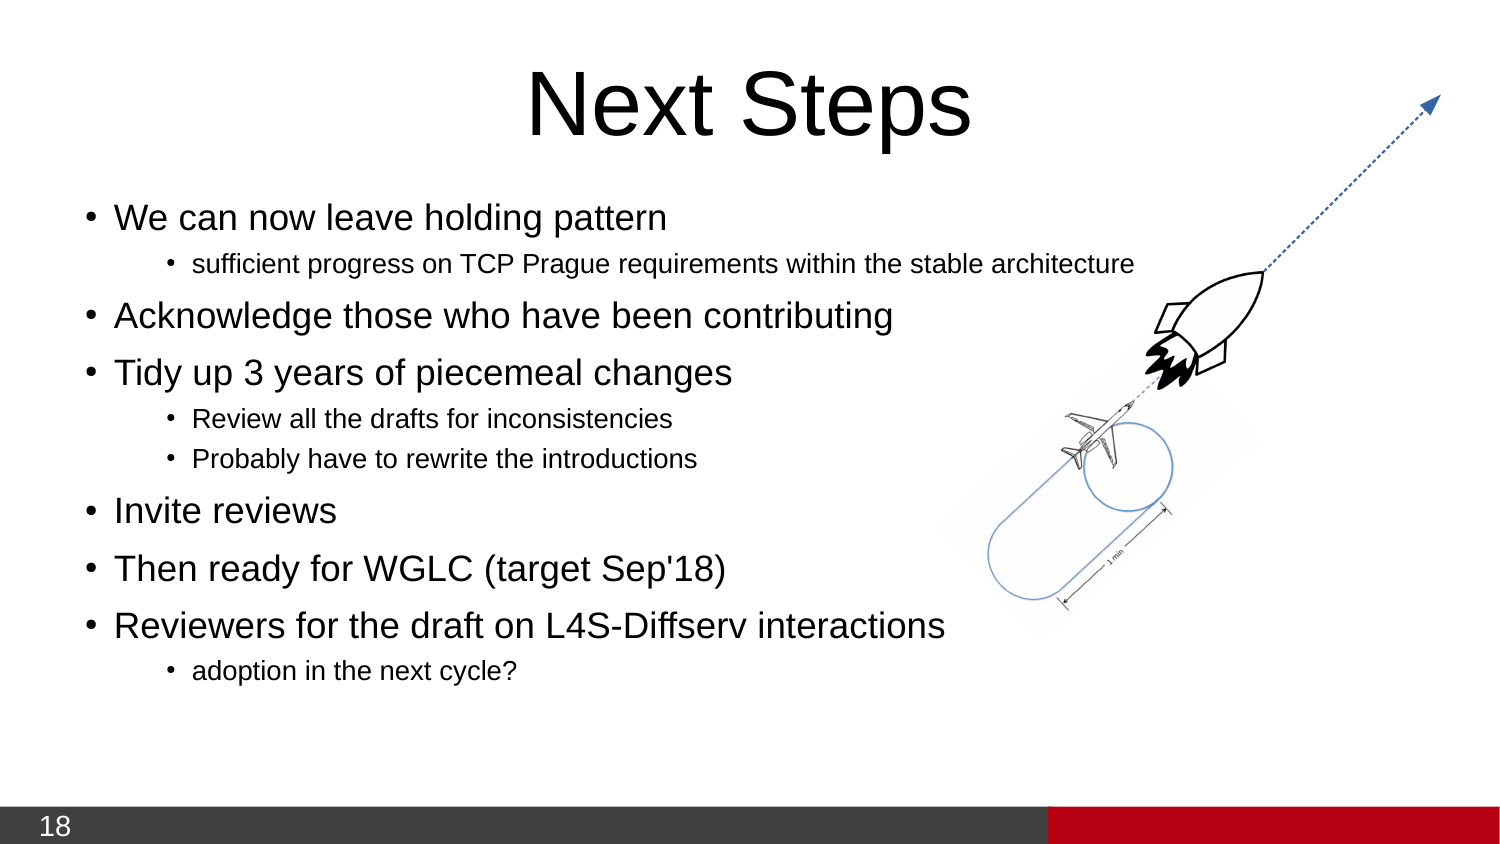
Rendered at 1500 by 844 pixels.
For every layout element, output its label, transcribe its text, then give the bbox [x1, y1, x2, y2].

title Next Steps [75, 33, 1425, 175]
list We can now leave holding pattern sufficient progress on TCP Prague requirements within the stable architecture Acknowledge those who have been contributing Tidy up 3 years of piecemeal changes Review all the drafts for inconsistencies Probably have to rewrite the introductions Invite reviews Then ready for WGLC (target Sep'18) Reviewers for the draft on L4S-Diffserv interactions adoption in the next cycle? [75, 197, 1425, 687]
picture [934, 271, 1264, 643]
